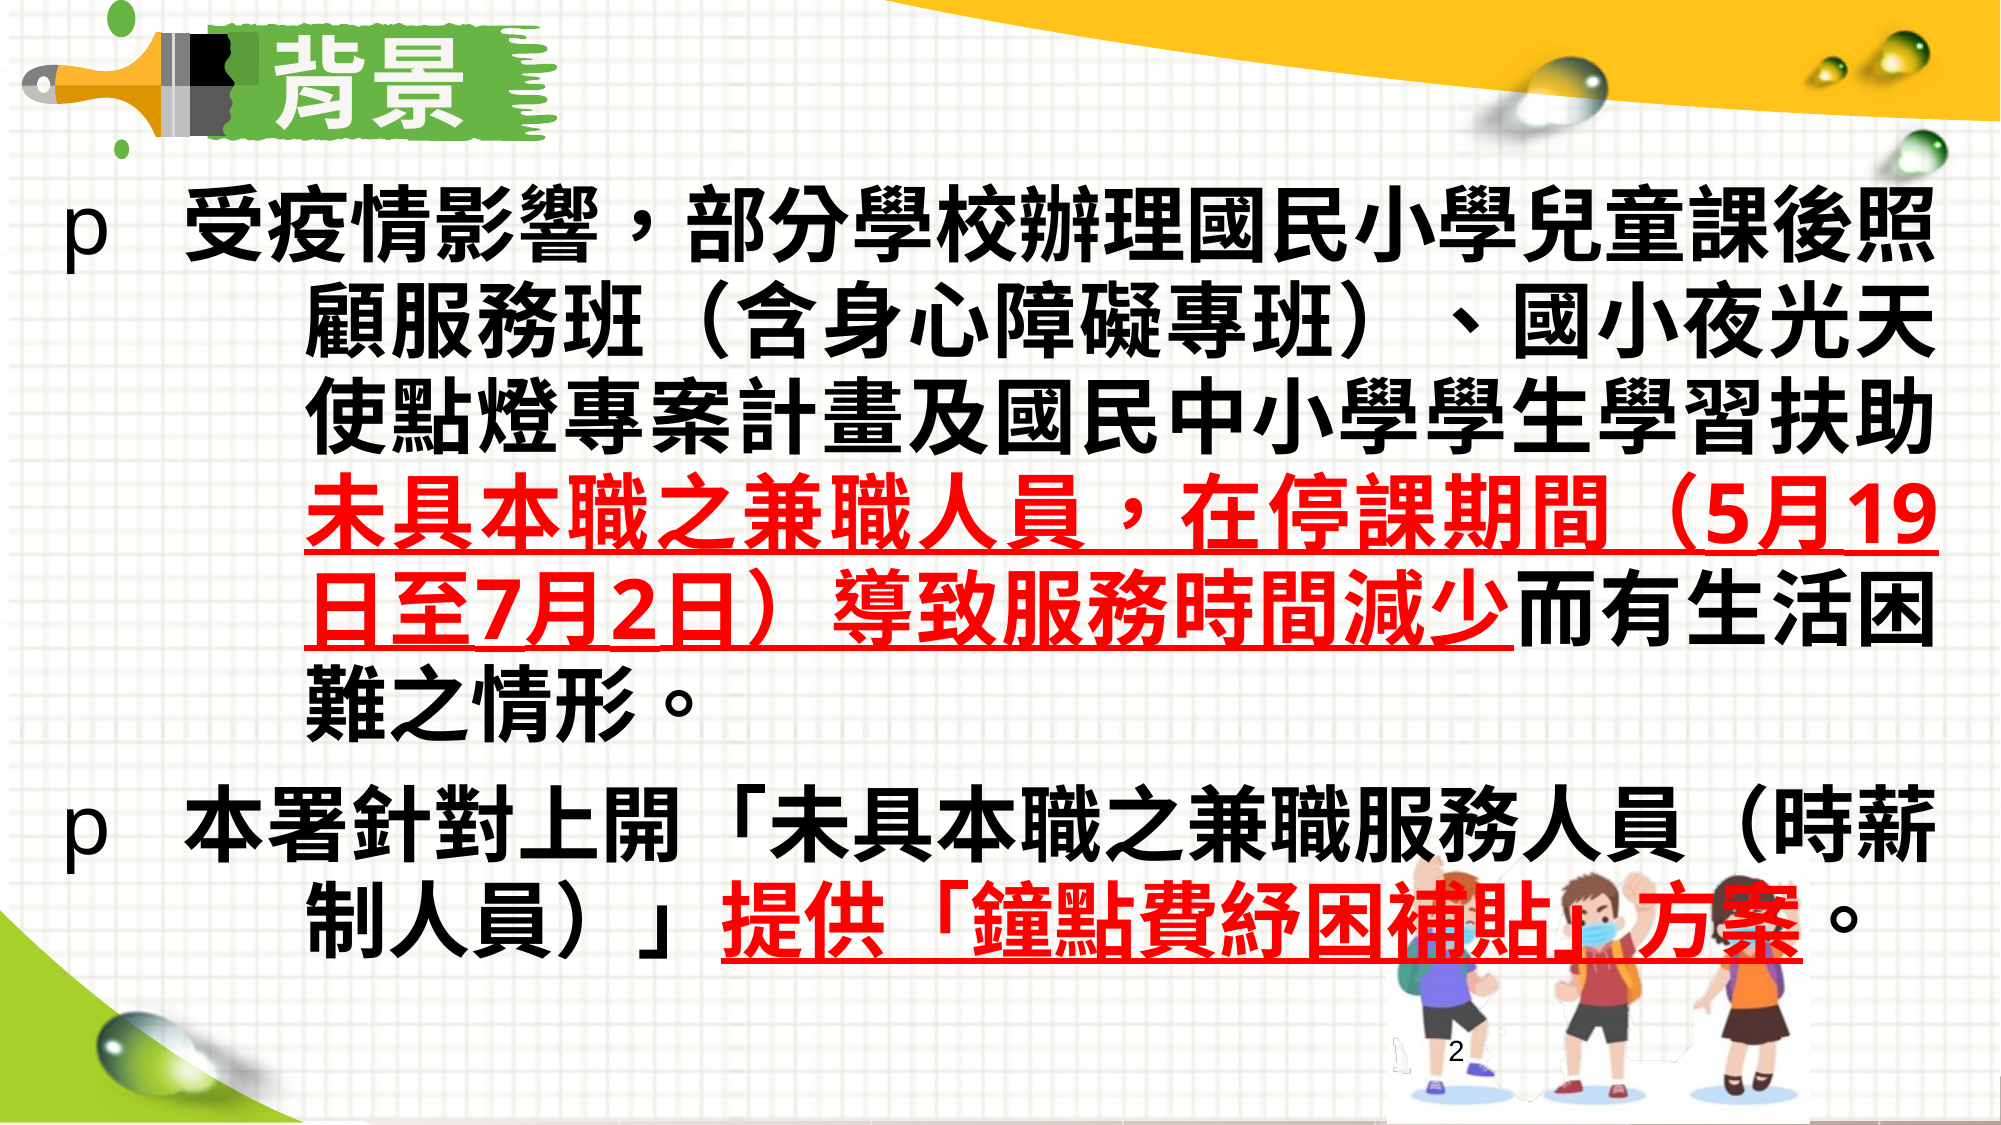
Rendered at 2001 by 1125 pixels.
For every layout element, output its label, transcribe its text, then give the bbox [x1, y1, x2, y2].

picture [9, 0, 2001, 1125]
text_box [114, 139, 130, 160]
text_box <編號> [1433, 1024, 1900, 1103]
text_box 背景 [207, 13, 638, 148]
text_box 受疫情影響，部分學校辦理國民小學兒童課後照顧服務班（含身心障礙專班）、國小夜光天使點燈專案計畫及國民中小學學生學習扶助未具本職之兼職人員，在停課期間（5月19日至7月2日）導致服務時間減少而有生活困難之情形。 本署針對上開「未具本職之兼職服務人員（時薪制人員）」提供「鐘點費紓困補貼」方案。 [45, 169, 1955, 930]
text_box [21, 31, 207, 138]
text_box [107, 0, 136, 38]
